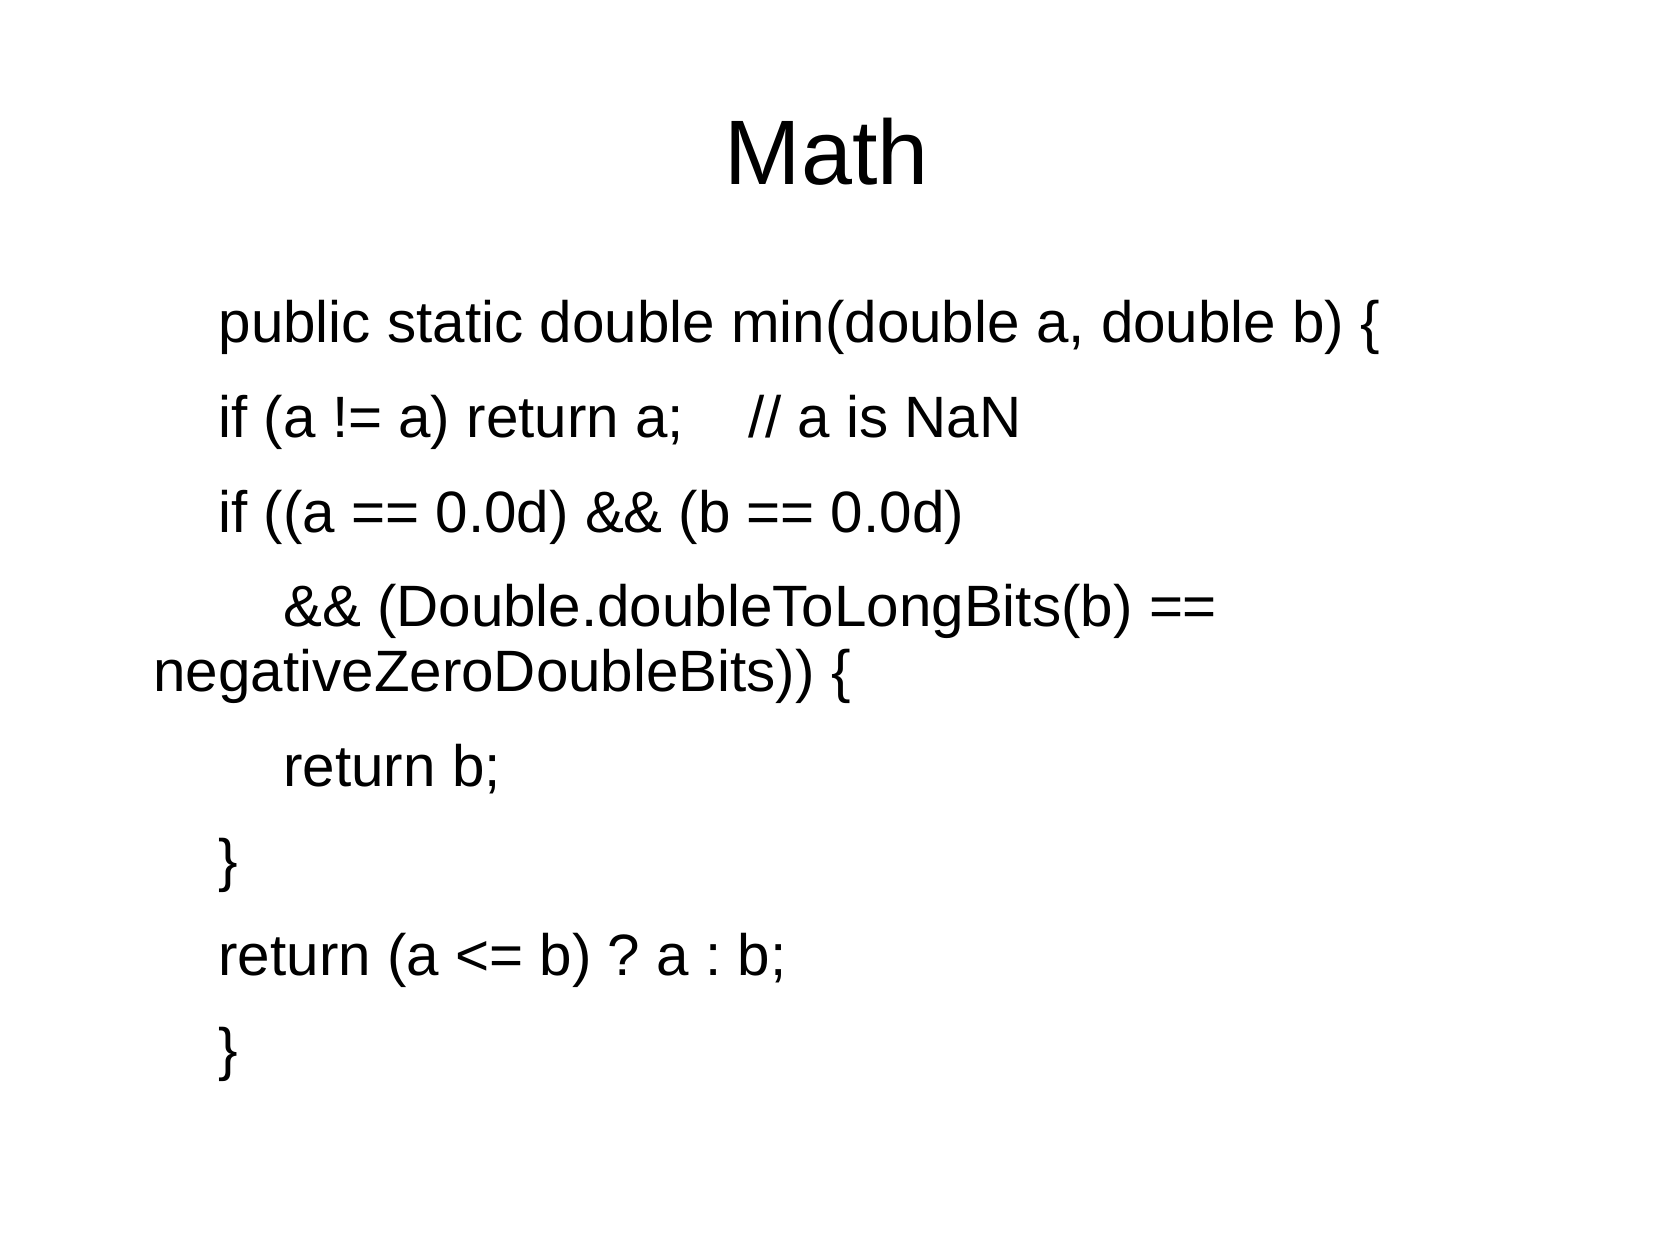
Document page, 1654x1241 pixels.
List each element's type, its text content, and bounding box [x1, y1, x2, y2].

title Math [82, 56, 1571, 250]
list public static double min(double a, double b) { if (a != a) return a; // a is NaN if ((a == 0.0d) && (b == 0.0d) && (Double.doubleToLongBits(b) == negativeZeroDoubleBits)) { return b; } return (a <= b) ? a : b; } [82, 290, 1571, 1185]
